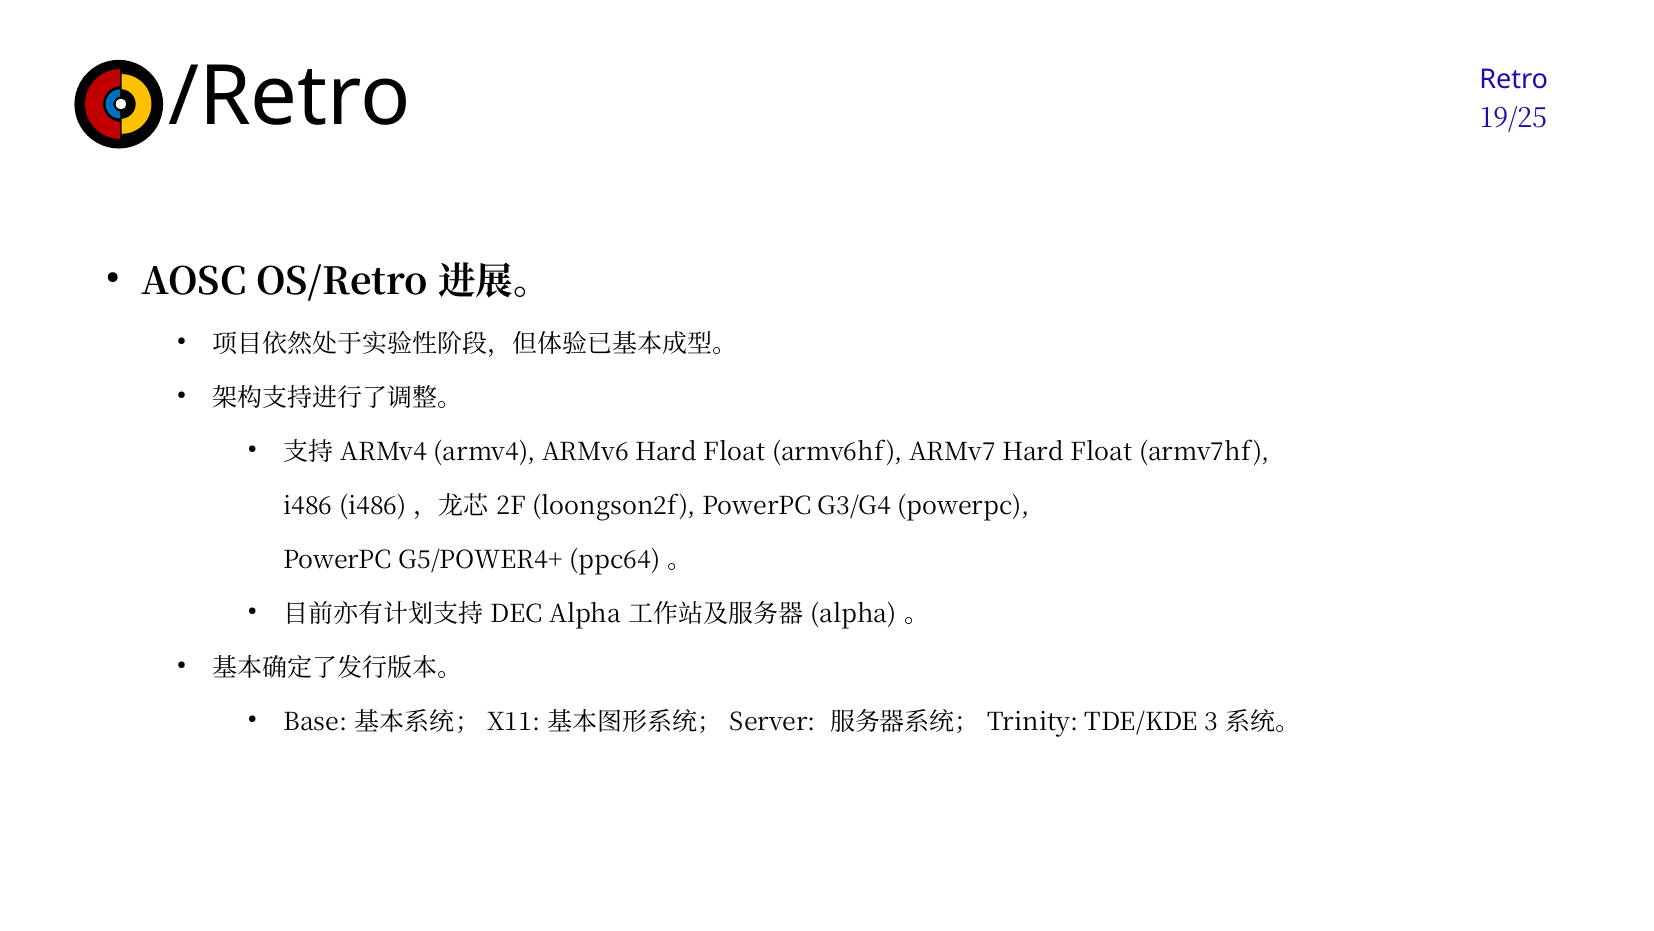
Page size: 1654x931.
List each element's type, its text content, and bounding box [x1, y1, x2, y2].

picture [71, 57, 153, 151]
text_box /Retro [153, 28, 739, 224]
text_box AOSC OS/Retro进展。 项目依然处于实验性阶段，但体验已基本成型。 架构支持进行了调整。 支持ARMv4 (armv4), ARMv6 Hard Float (armv6hf), ARMv7 Hard Float (armv7hf), i486 (i486)，龙芯2F (loongson2f), PowerPC G3/G4 (powerpc), PowerPC G5/POWER4+ (ppc64)。 目前亦有计划支持DEC Alpha工作站及服务器(alpha)。 基本确定了发行版本。 Base:基本系统；X11:基本图形系统；Server: 服务器系统；Trinity: TDE/KDE 3系统。 [106, 224, 1329, 738]
text_box Retro 2/25 [1464, 52, 1580, 223]
